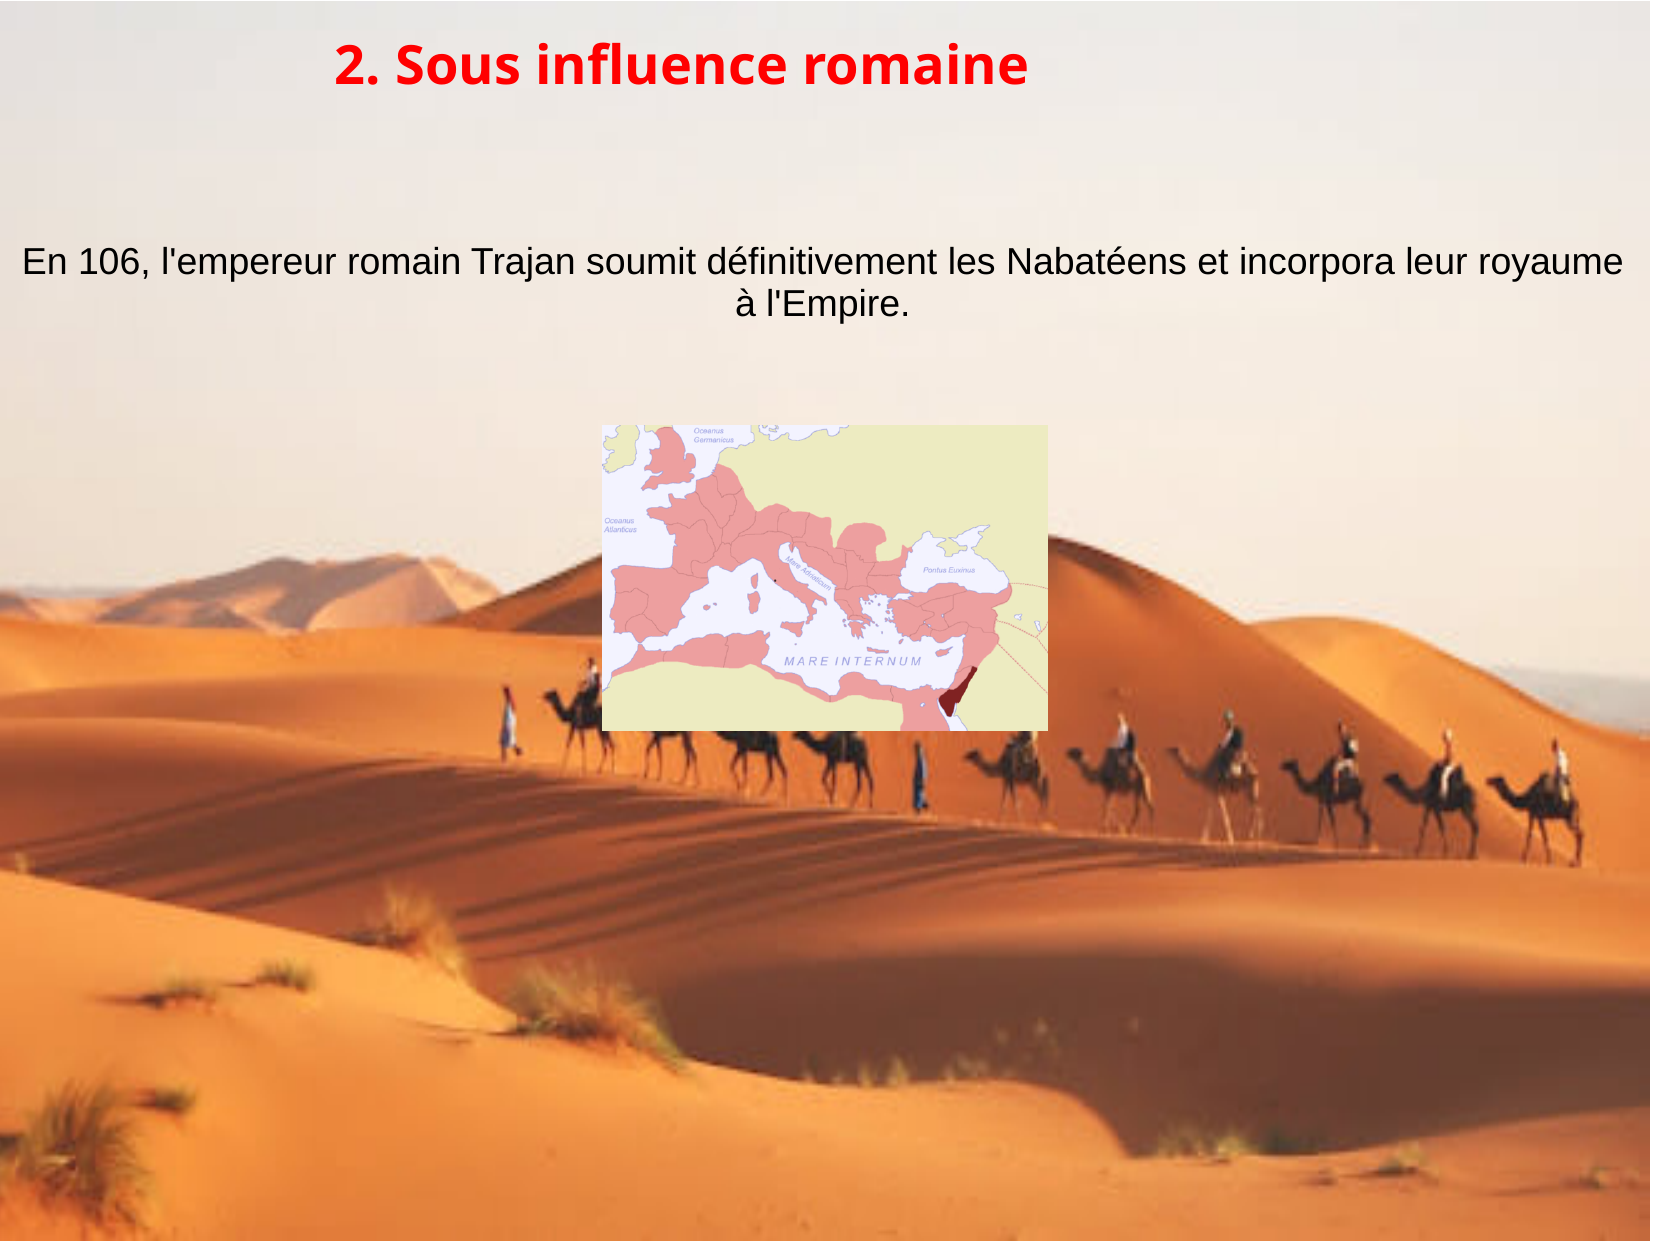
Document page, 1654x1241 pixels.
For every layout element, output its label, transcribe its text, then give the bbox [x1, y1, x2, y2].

picture [0, 1, 1650, 233]
text_box 2. Sous influence romaine [320, 19, 1441, 226]
picture [0, 425, 1650, 1241]
text_box En 106, l'empereur romain Trajan soumit définitivement les Nabatéens et incorpora leur royaume à l'Empire. [0, 233, 1650, 626]
